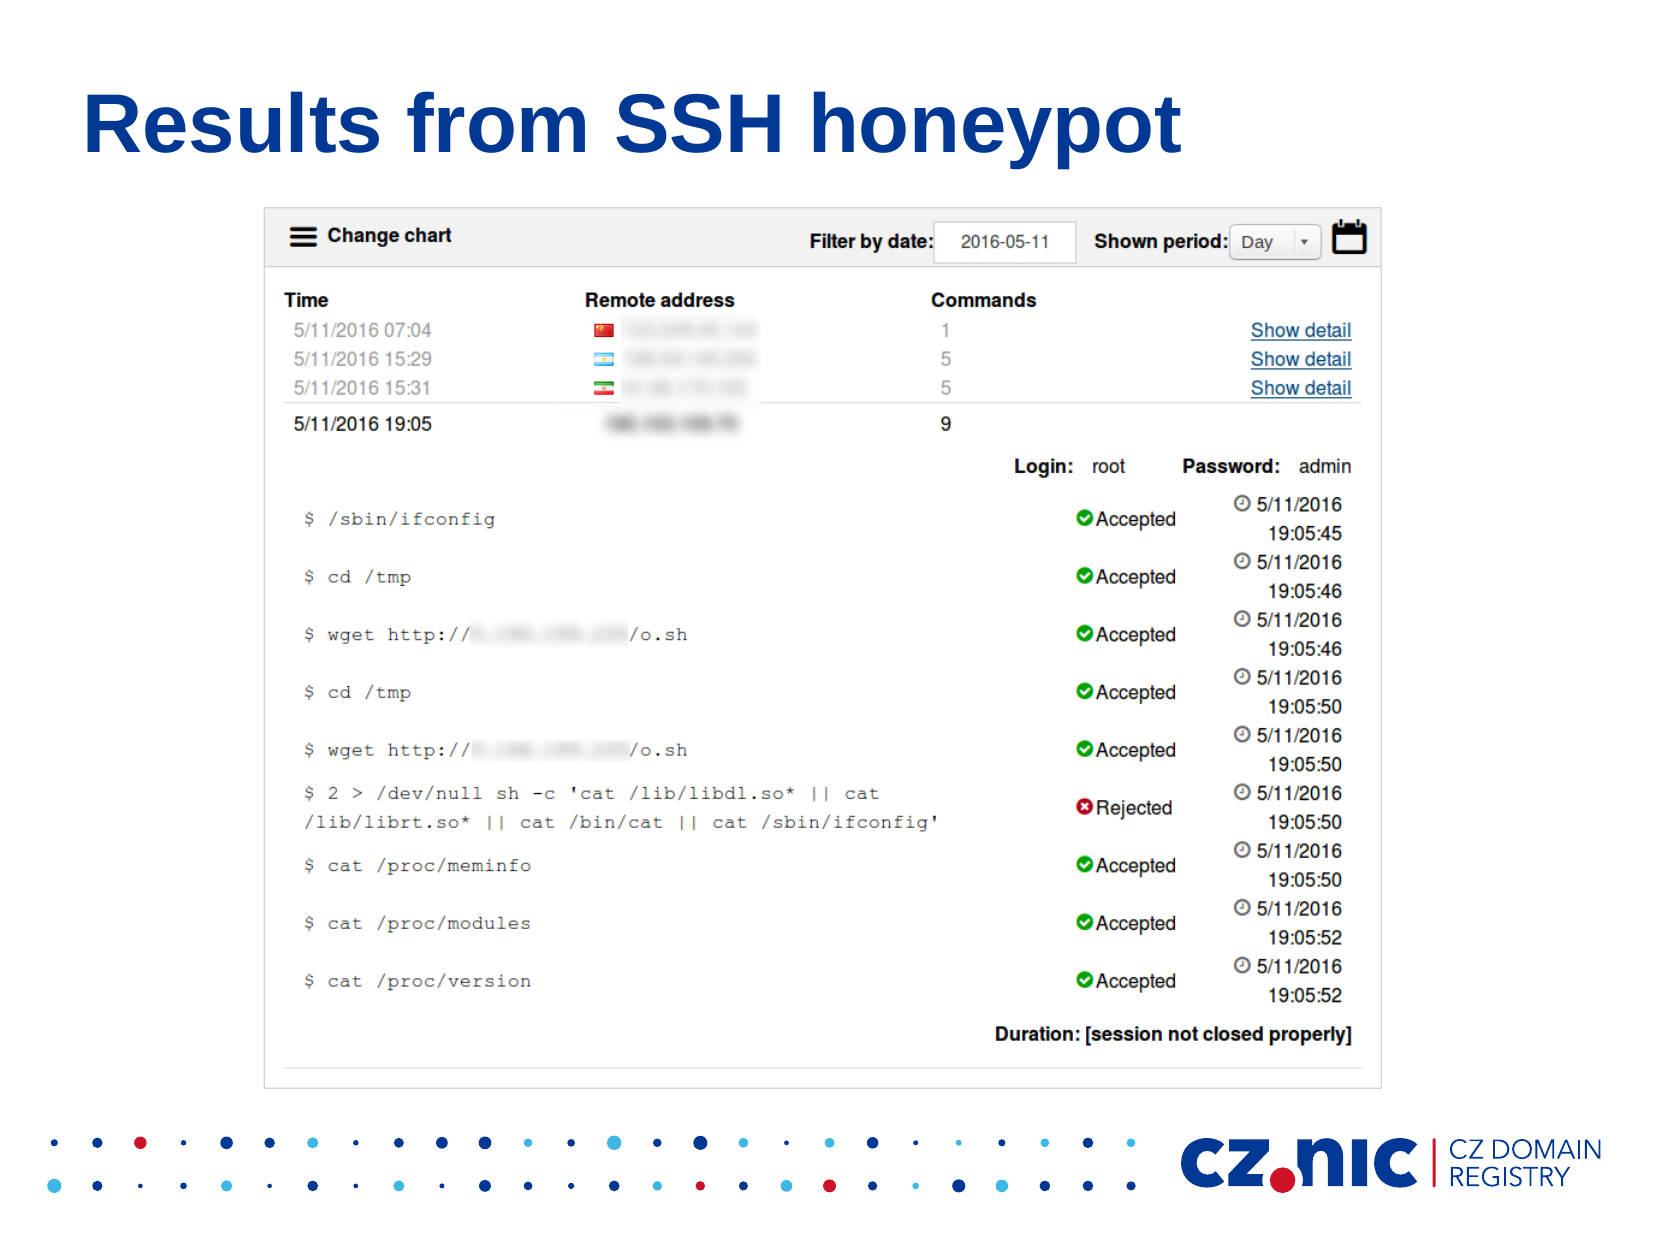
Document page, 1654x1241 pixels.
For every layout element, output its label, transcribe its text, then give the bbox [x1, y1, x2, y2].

picture [253, 194, 1400, 1101]
title Results from SSH honeypot [82, 70, 1571, 178]
